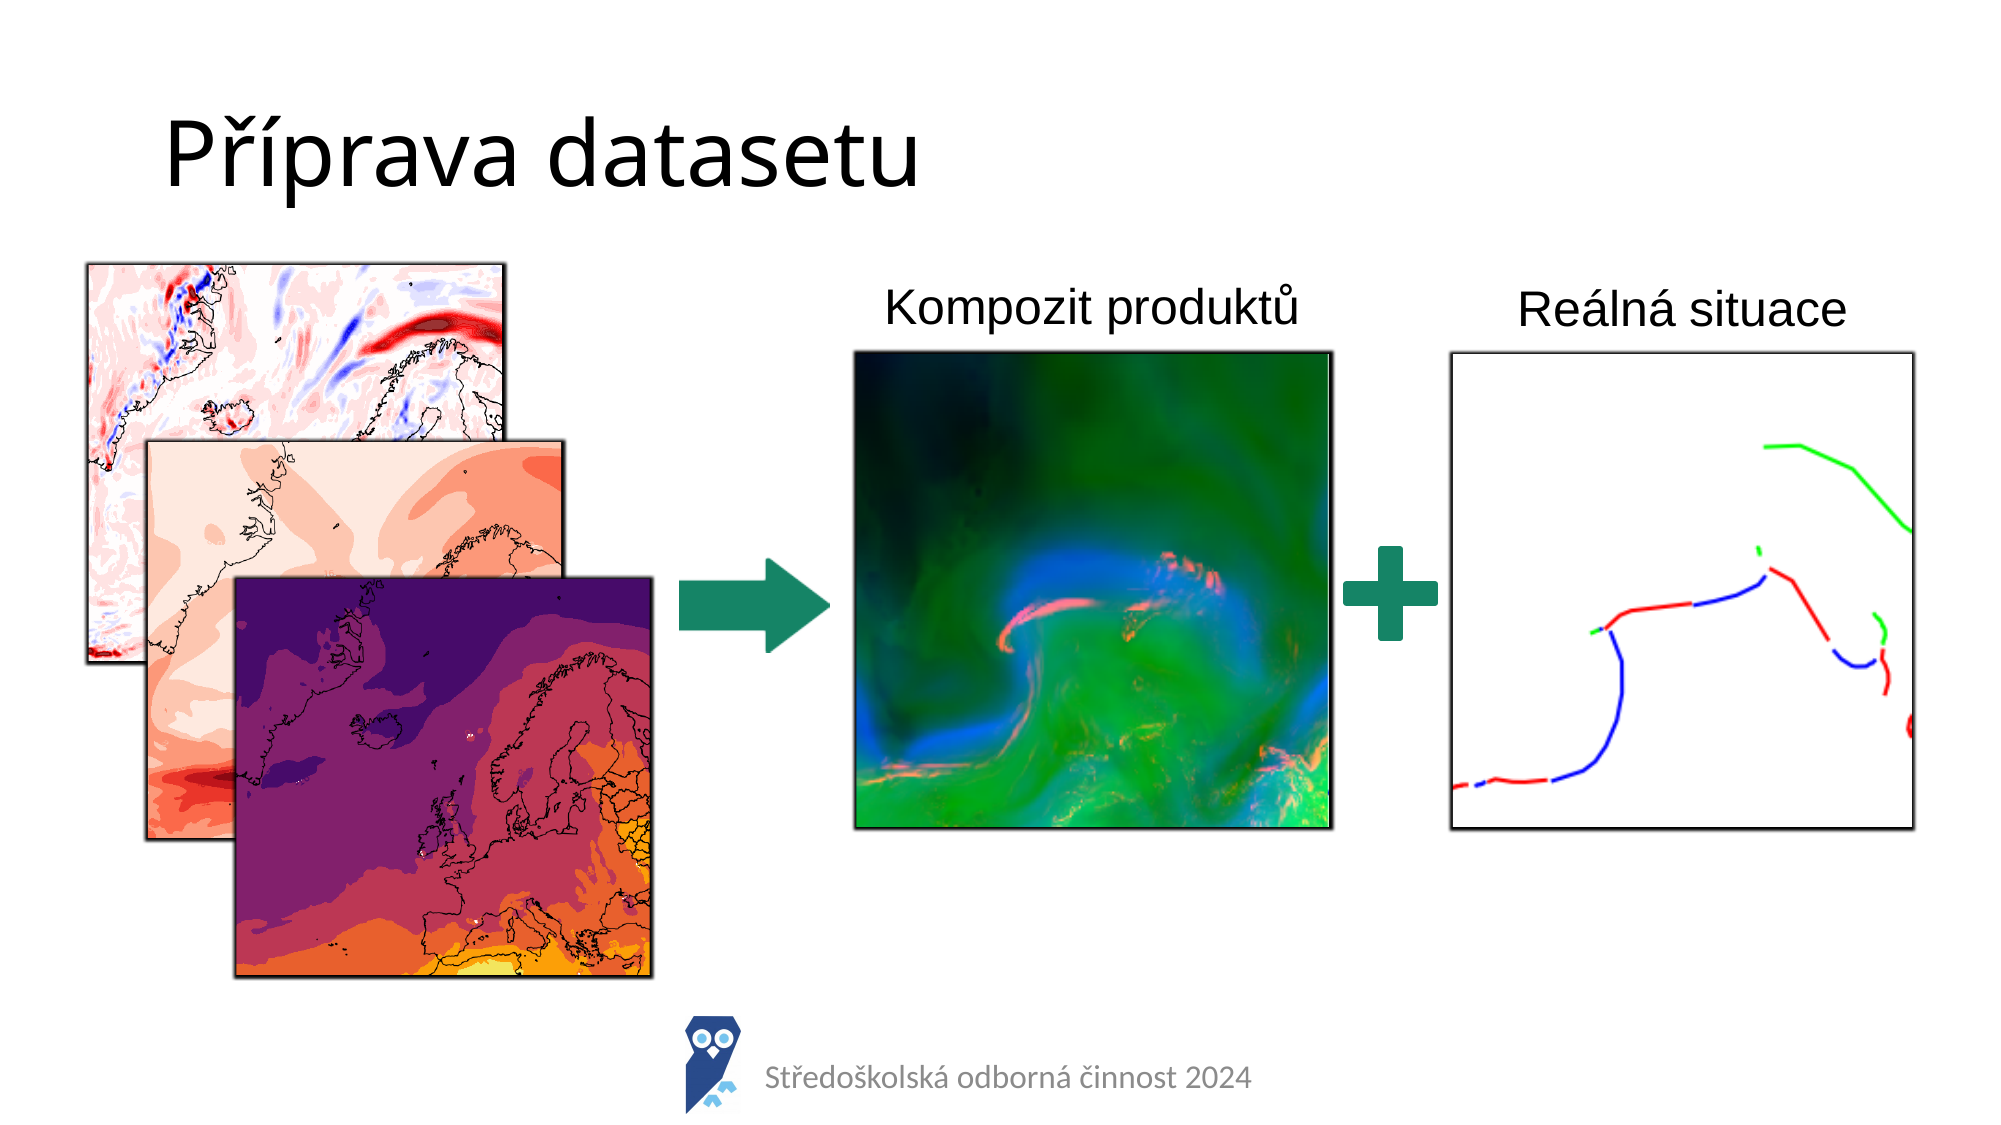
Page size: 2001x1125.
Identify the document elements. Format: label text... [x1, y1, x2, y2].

picture [679, 557, 830, 653]
text_box [1346, 549, 1436, 638]
picture [88, 265, 650, 975]
title Příprava datasetu [147, 48, 1873, 266]
text_box Kompozit produktů [856, 271, 1329, 343]
footer Středoškolská odborná činnost 2024 [748, 1044, 1269, 1105]
picture [856, 354, 1329, 827]
text_box Reálná situace [1446, 273, 1920, 345]
picture [1452, 354, 1939, 827]
picture [685, 1016, 741, 1114]
